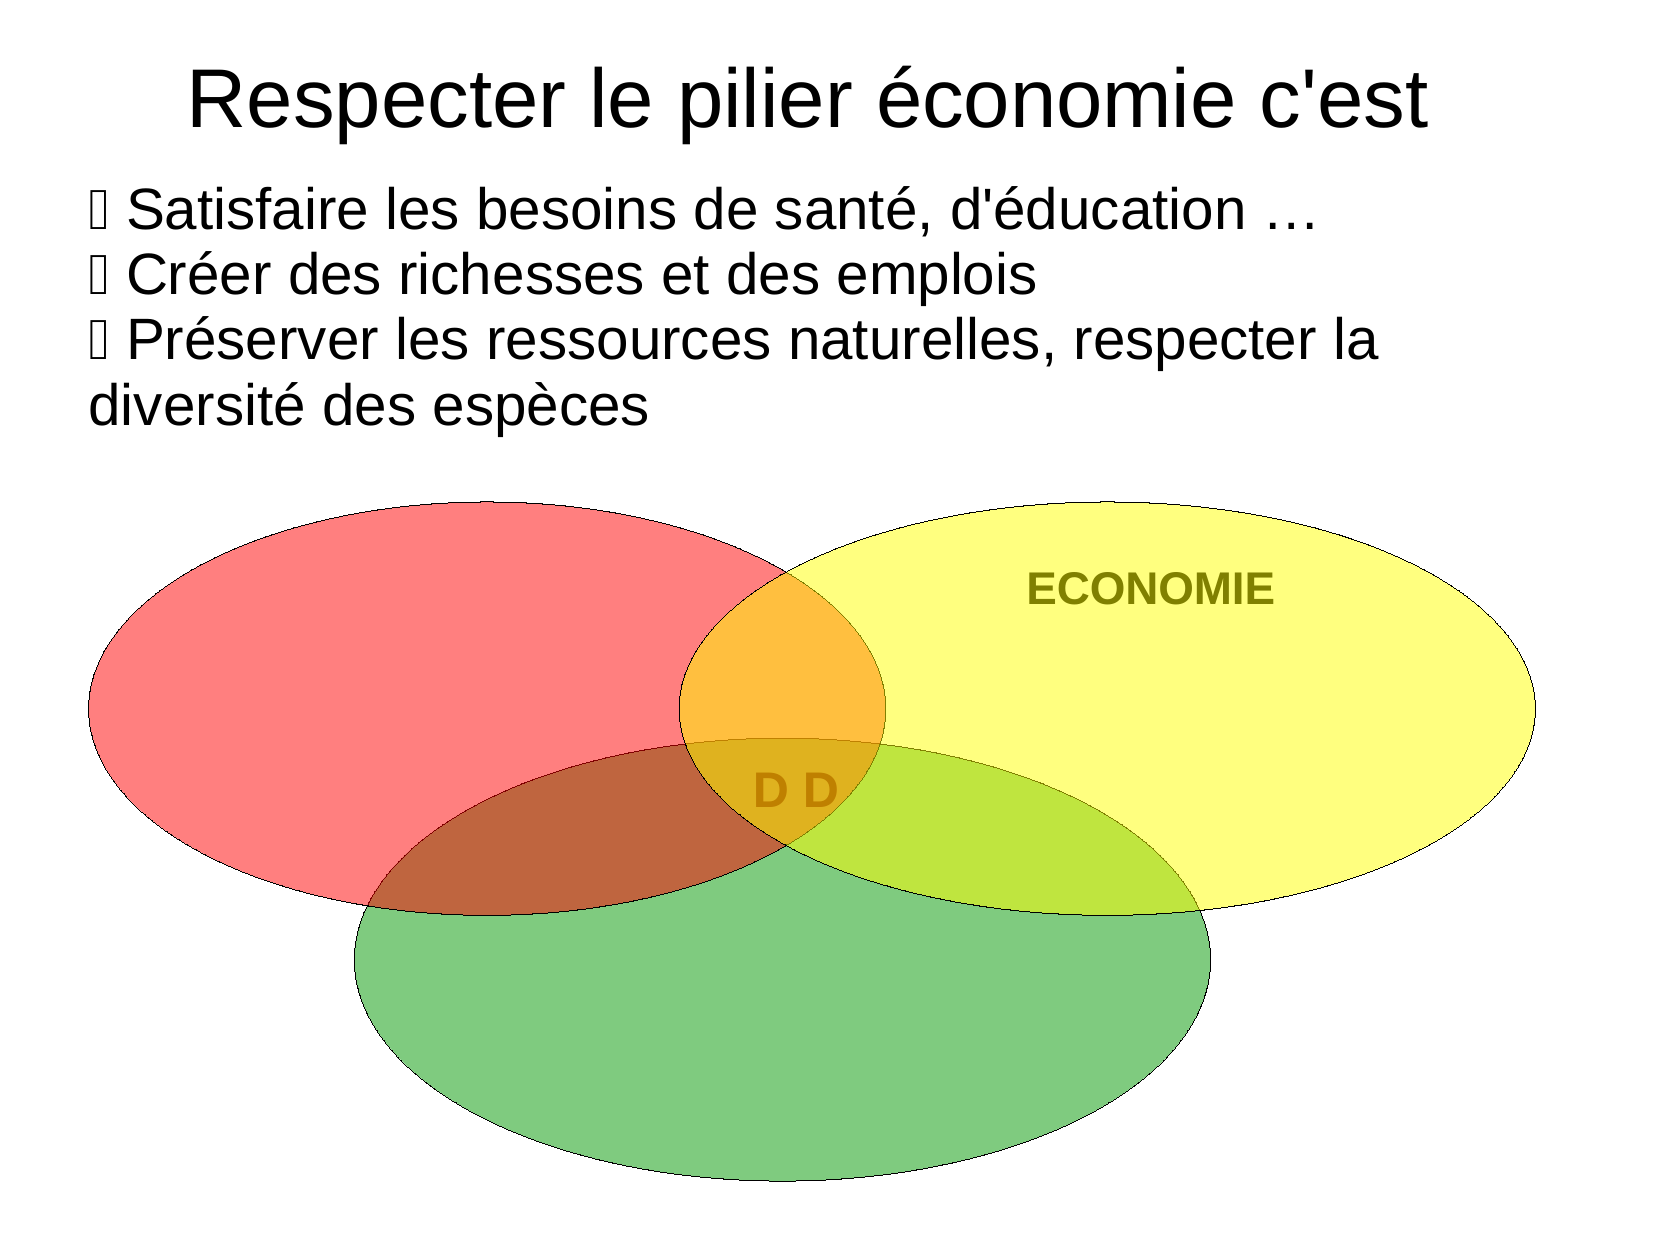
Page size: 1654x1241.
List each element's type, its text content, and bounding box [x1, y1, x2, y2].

title Respecter le pilier économie c'est [76, 0, 1565, 193]
title  Satisfaire les besoins de santé, d'éducation …  Créer des richesses et des emplois  Préserver les ressources naturelles, respecter la diversité des espèces [88, 177, 1577, 437]
text_box [88, 501, 1536, 1182]
